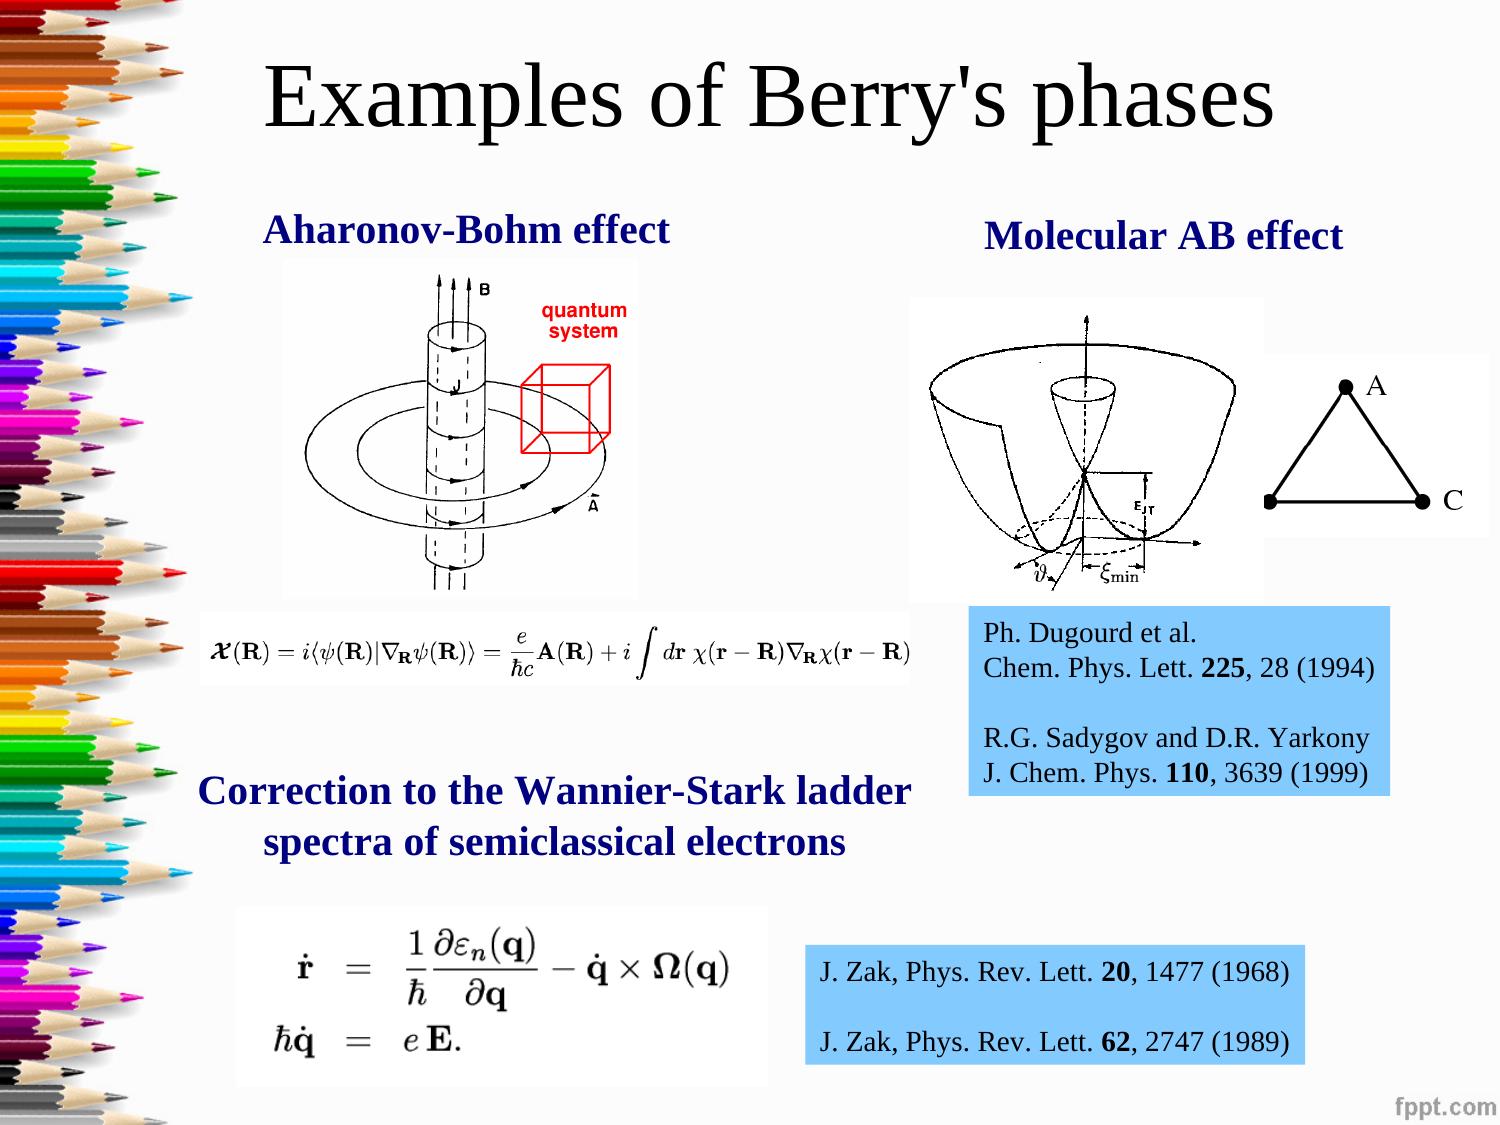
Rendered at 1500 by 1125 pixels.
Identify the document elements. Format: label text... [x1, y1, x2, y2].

text_box Molecular AB effect [921, 200, 1418, 266]
text_box Ph. Dugourd et al. Chem. Phys. Lett. 225, 28 (1994) R.G. Sadygov and D.R. Yarkony J. Chem. Phys. 110, 3639 (1999) [968, 606, 1391, 796]
text_box Correction to the Wannier-Stark ladder spectra of semiclassical electrons [153, 755, 957, 871]
text_box J. Zak, Phys. Rev. Lett. 20, 1477 (1968) J. Zak, Phys. Rev. Lett. 62, 2747 (1989) [805, 944, 1306, 1065]
text_box Aharonov-Bohm effect [248, 194, 745, 260]
picture [0, 0, 1500, 1125]
title Examples of Berry's phases [95, 17, 1446, 162]
